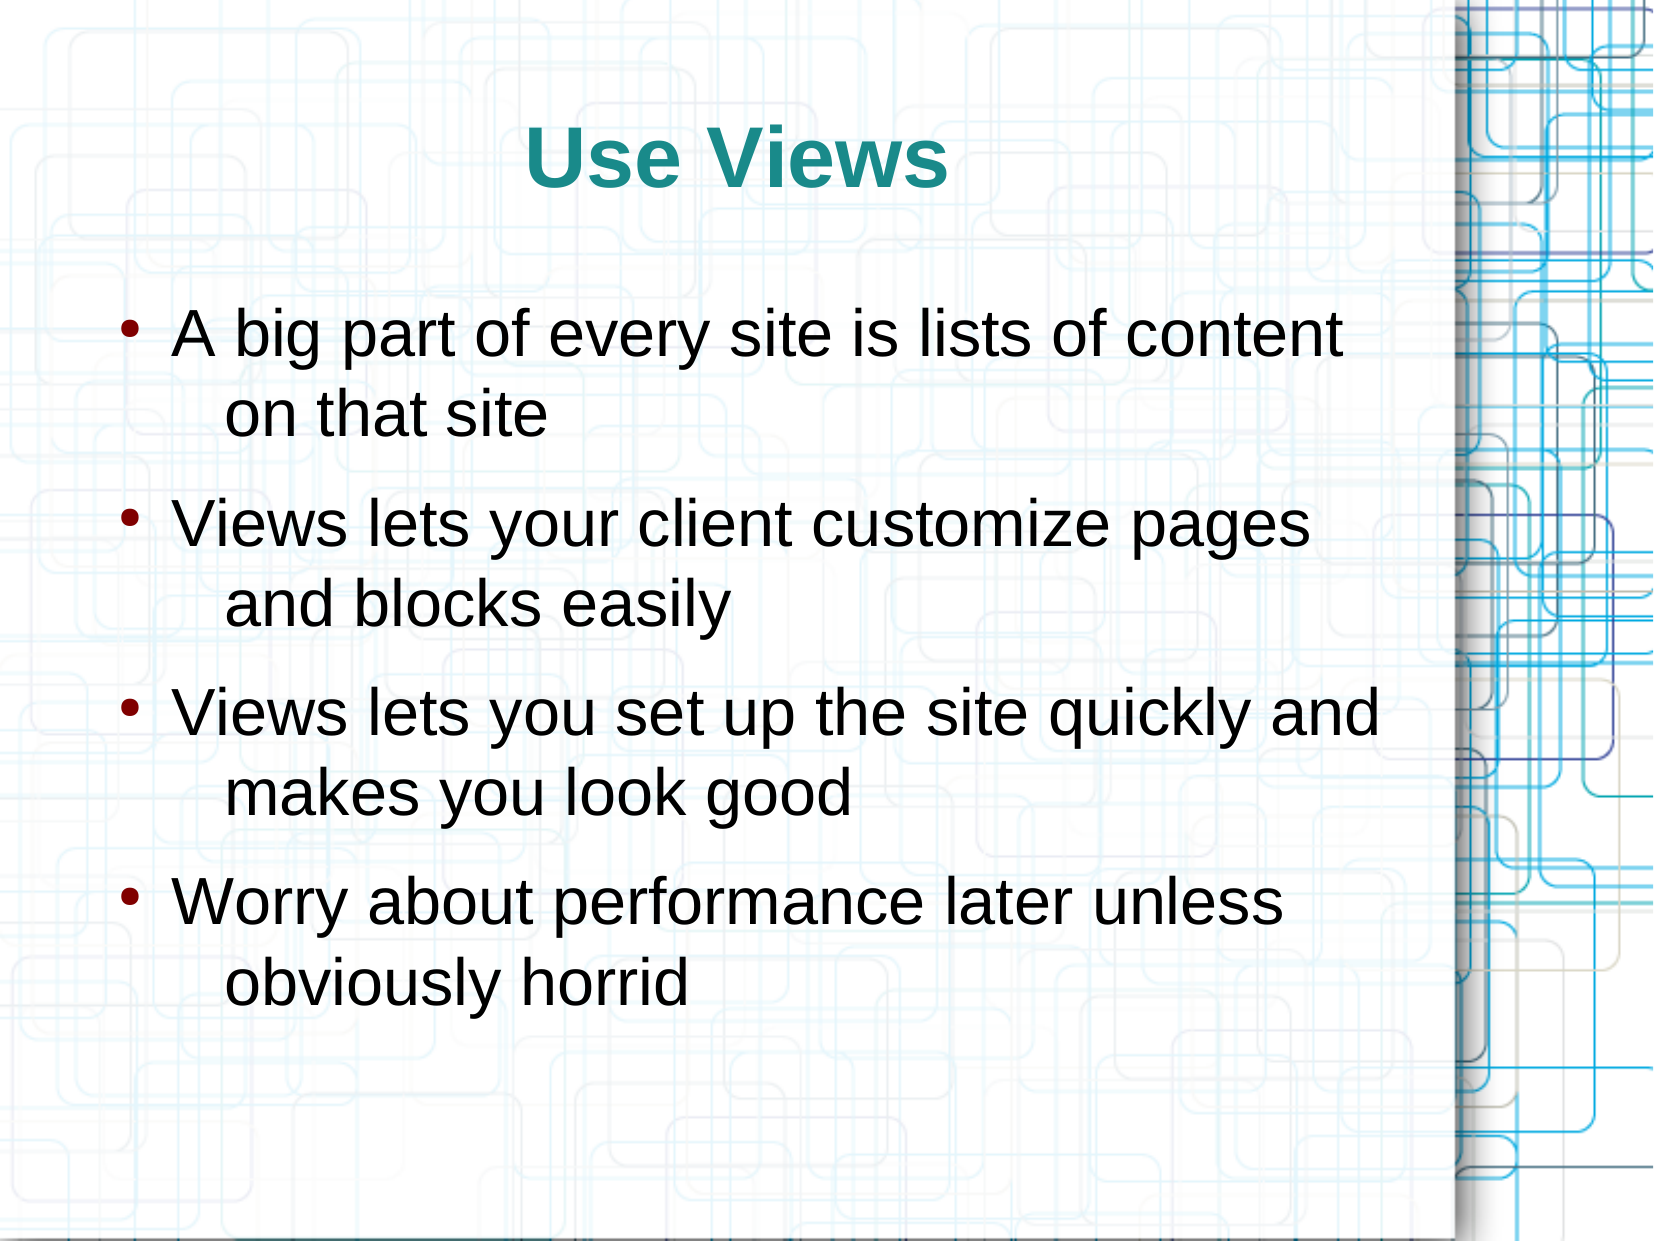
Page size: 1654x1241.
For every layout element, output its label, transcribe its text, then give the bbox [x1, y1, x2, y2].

title Use Views [58, 49, 1417, 257]
picture [0, 0, 1654, 1241]
list A big part of every site is lists of content on that site Views lets your client customize pages and blocks easily Views lets you set up the site quickly and makes you look good Worry about performance later unless obviously horrid [82, 290, 1417, 1109]
